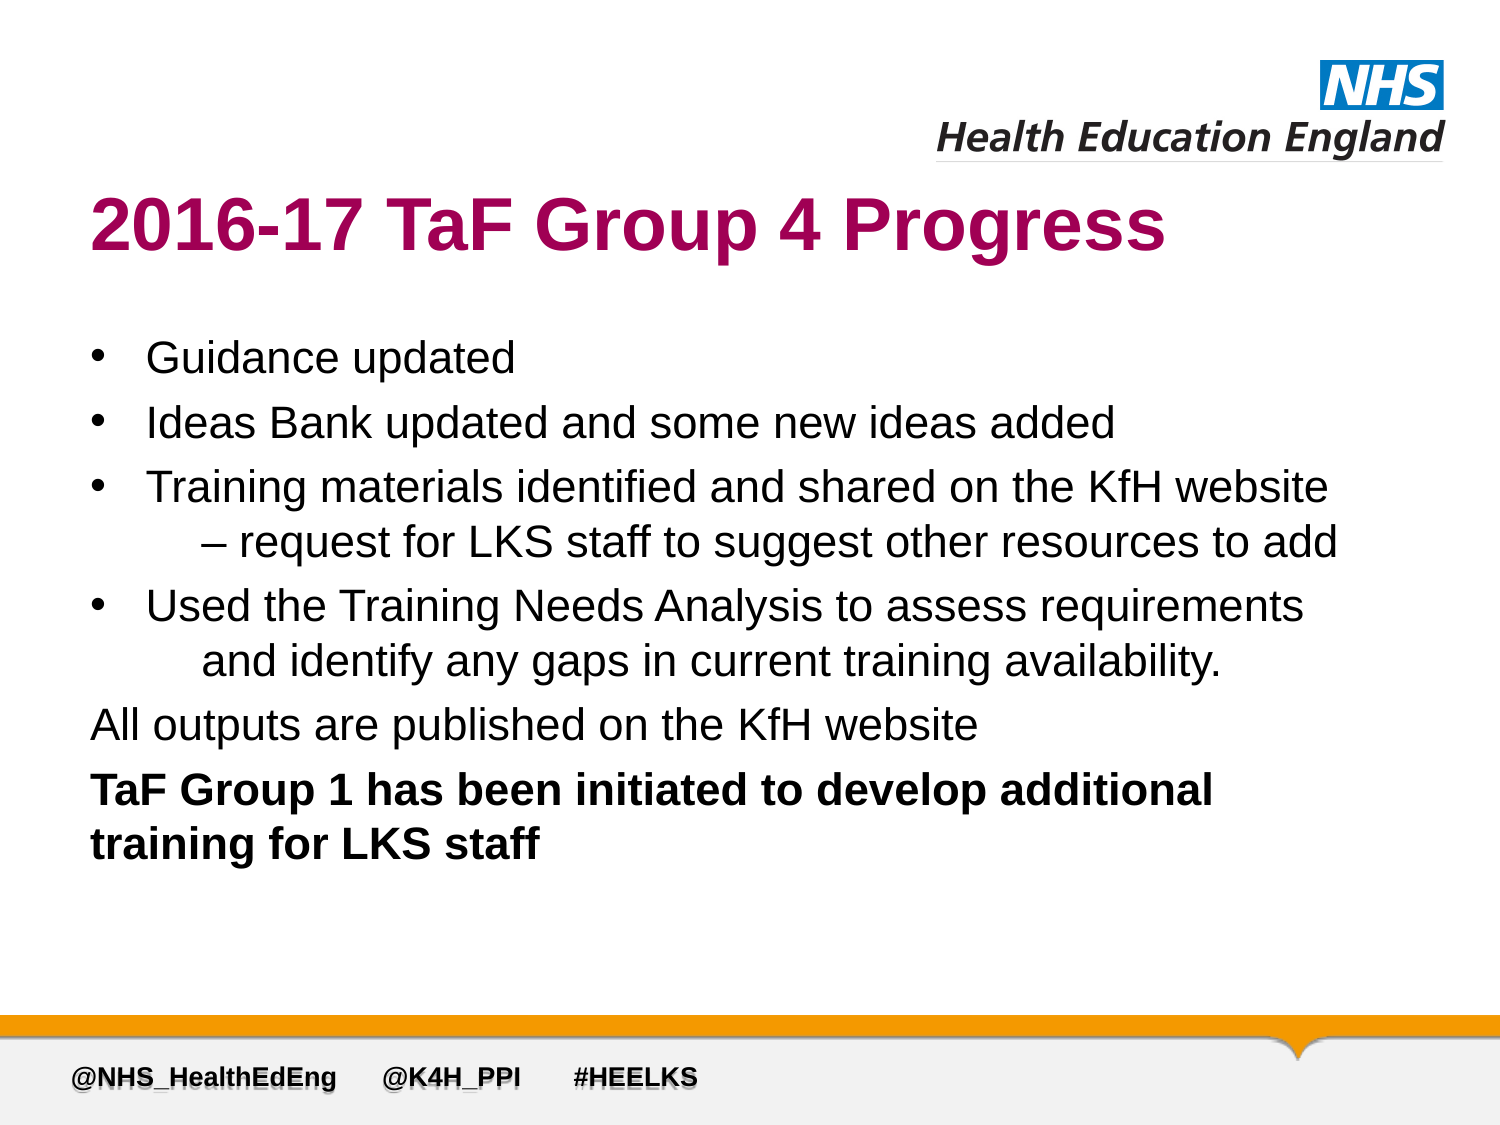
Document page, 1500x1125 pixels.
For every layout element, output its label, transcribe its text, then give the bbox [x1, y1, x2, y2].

text_box @NHS_HealthEdEng @K4H_PPI #HEELKS [55, 1052, 932, 1113]
list Guidance updated Ideas Bank updated and some new ideas added Training materials identified and shared on the KfH website – request for LKS staff to suggest other resources to add Used the Training Needs Analysis to assess requirements and identify any gaps in current training availability. All outputs are published on the KfH website TaF Group 1 has been initiated to develop additional training for LKS staff [75, 320, 1361, 971]
title 2016-17 TaF Group 4 Progress [75, 168, 1351, 280]
